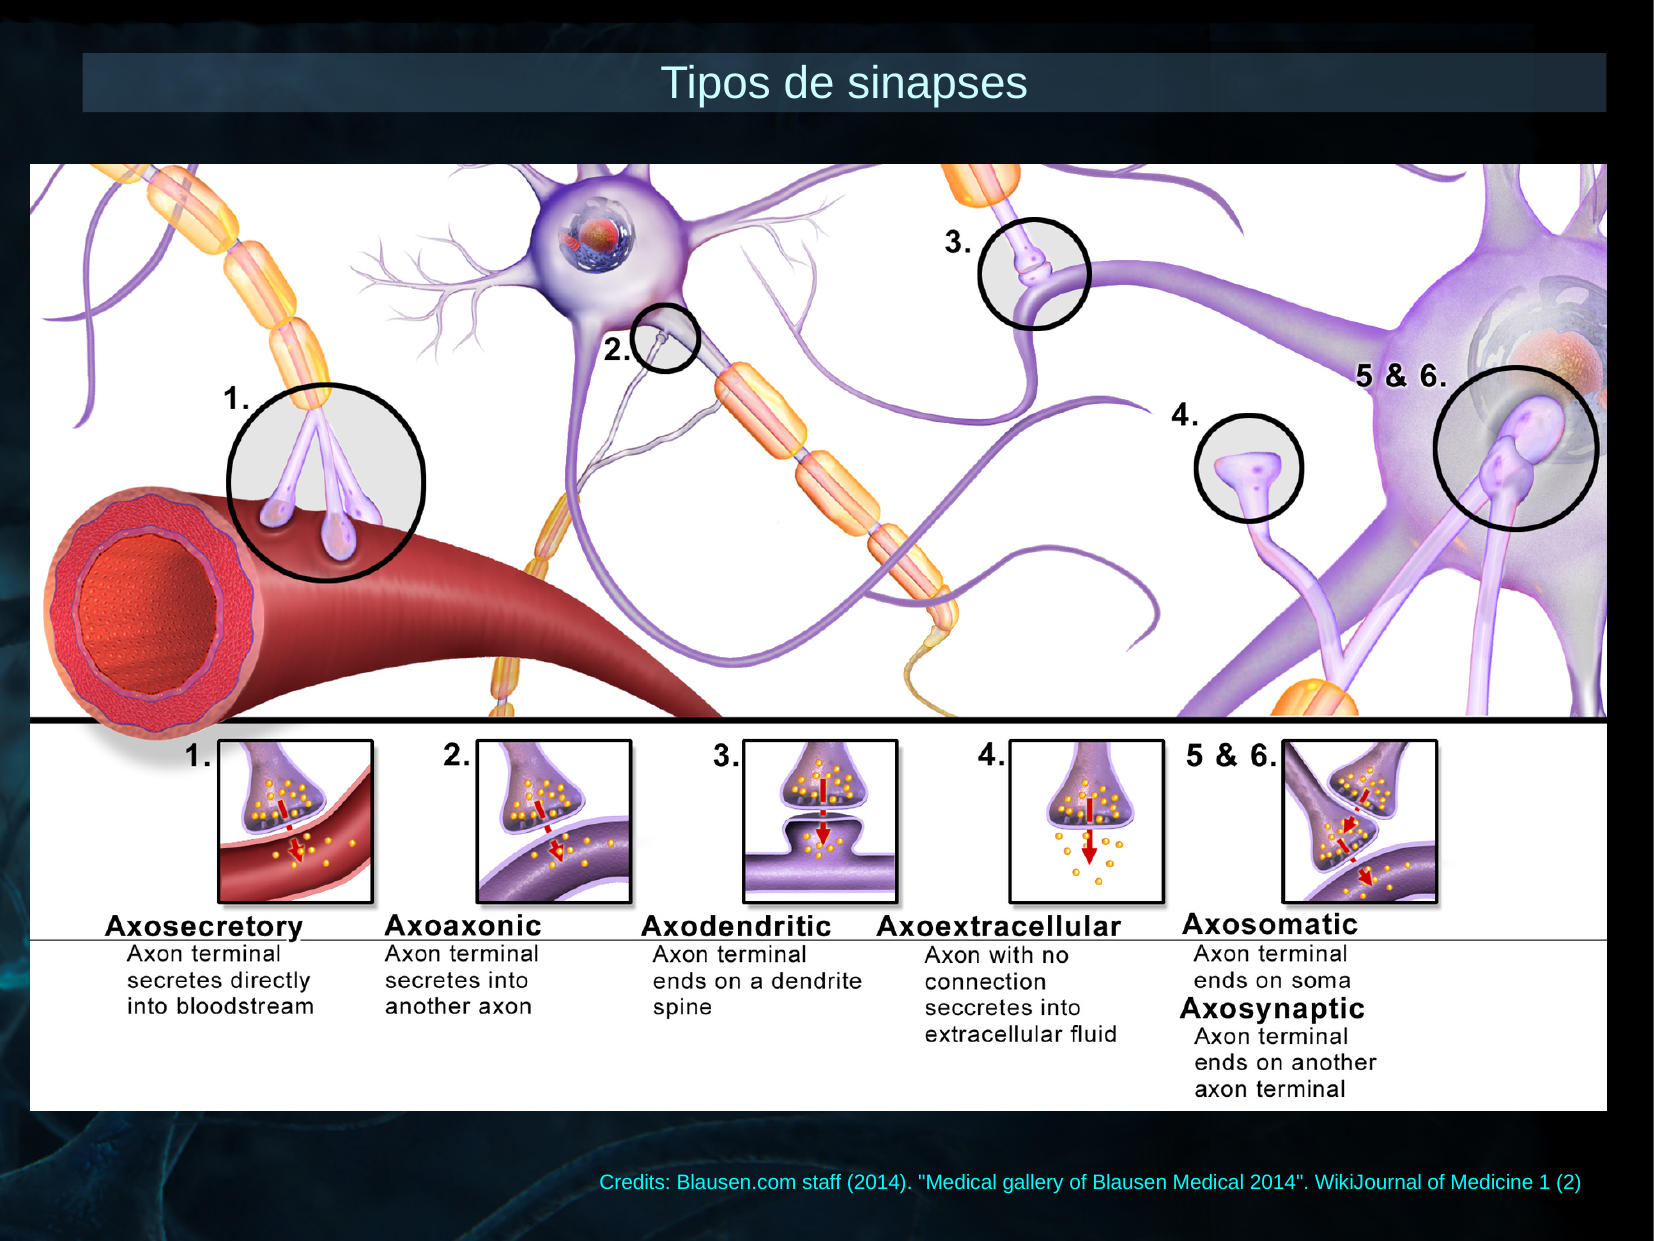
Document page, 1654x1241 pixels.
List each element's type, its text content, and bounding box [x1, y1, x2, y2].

text_box Credits: Blausen.com staff (2014). "Medical gallery of Blausen Medical 2014". WikiJournal of Medicine 1 (2) [584, 1163, 1625, 1202]
text_box Tipos de sinapses [82, 53, 1607, 113]
picture [0, 0, 1654, 1241]
